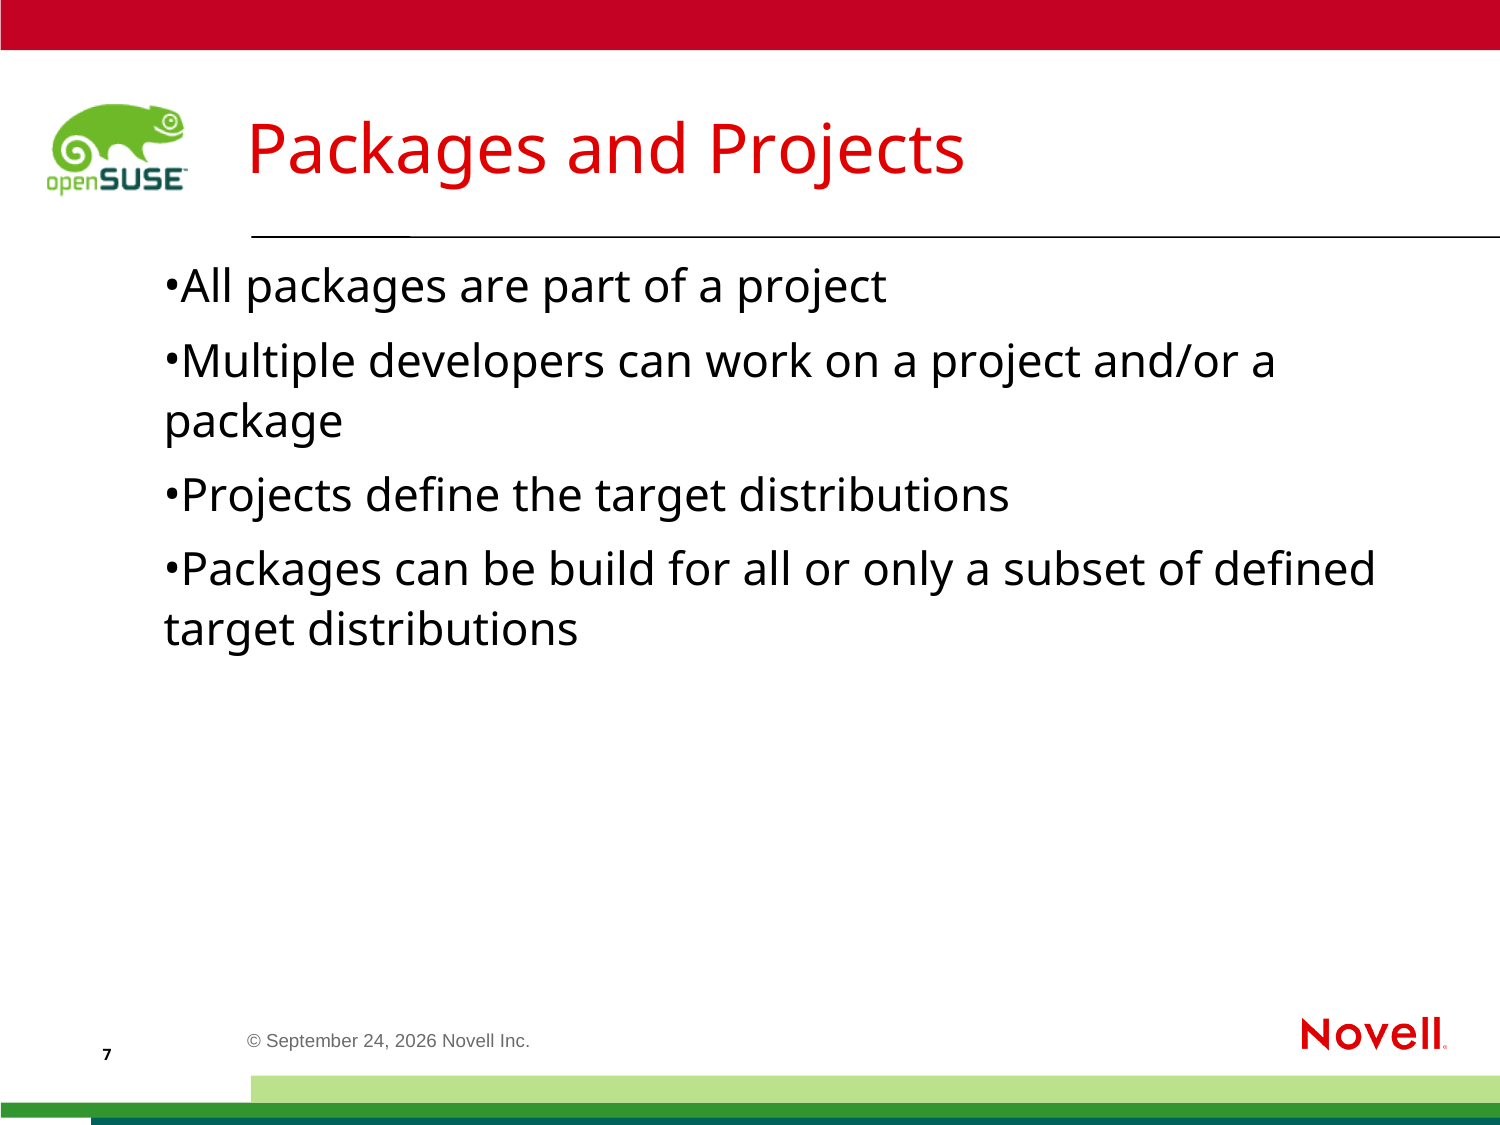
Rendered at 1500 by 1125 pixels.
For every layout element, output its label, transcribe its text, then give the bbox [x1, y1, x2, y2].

list All packages are part of a project Multiple developers can work on a project and/or a package Projects define the target distributions Packages can be build for all or only a subset of defined target distributions [163, 254, 1404, 986]
picture [47, 104, 188, 197]
title Packages and Projects [246, 68, 1409, 231]
picture [1295, 1011, 1453, 1056]
